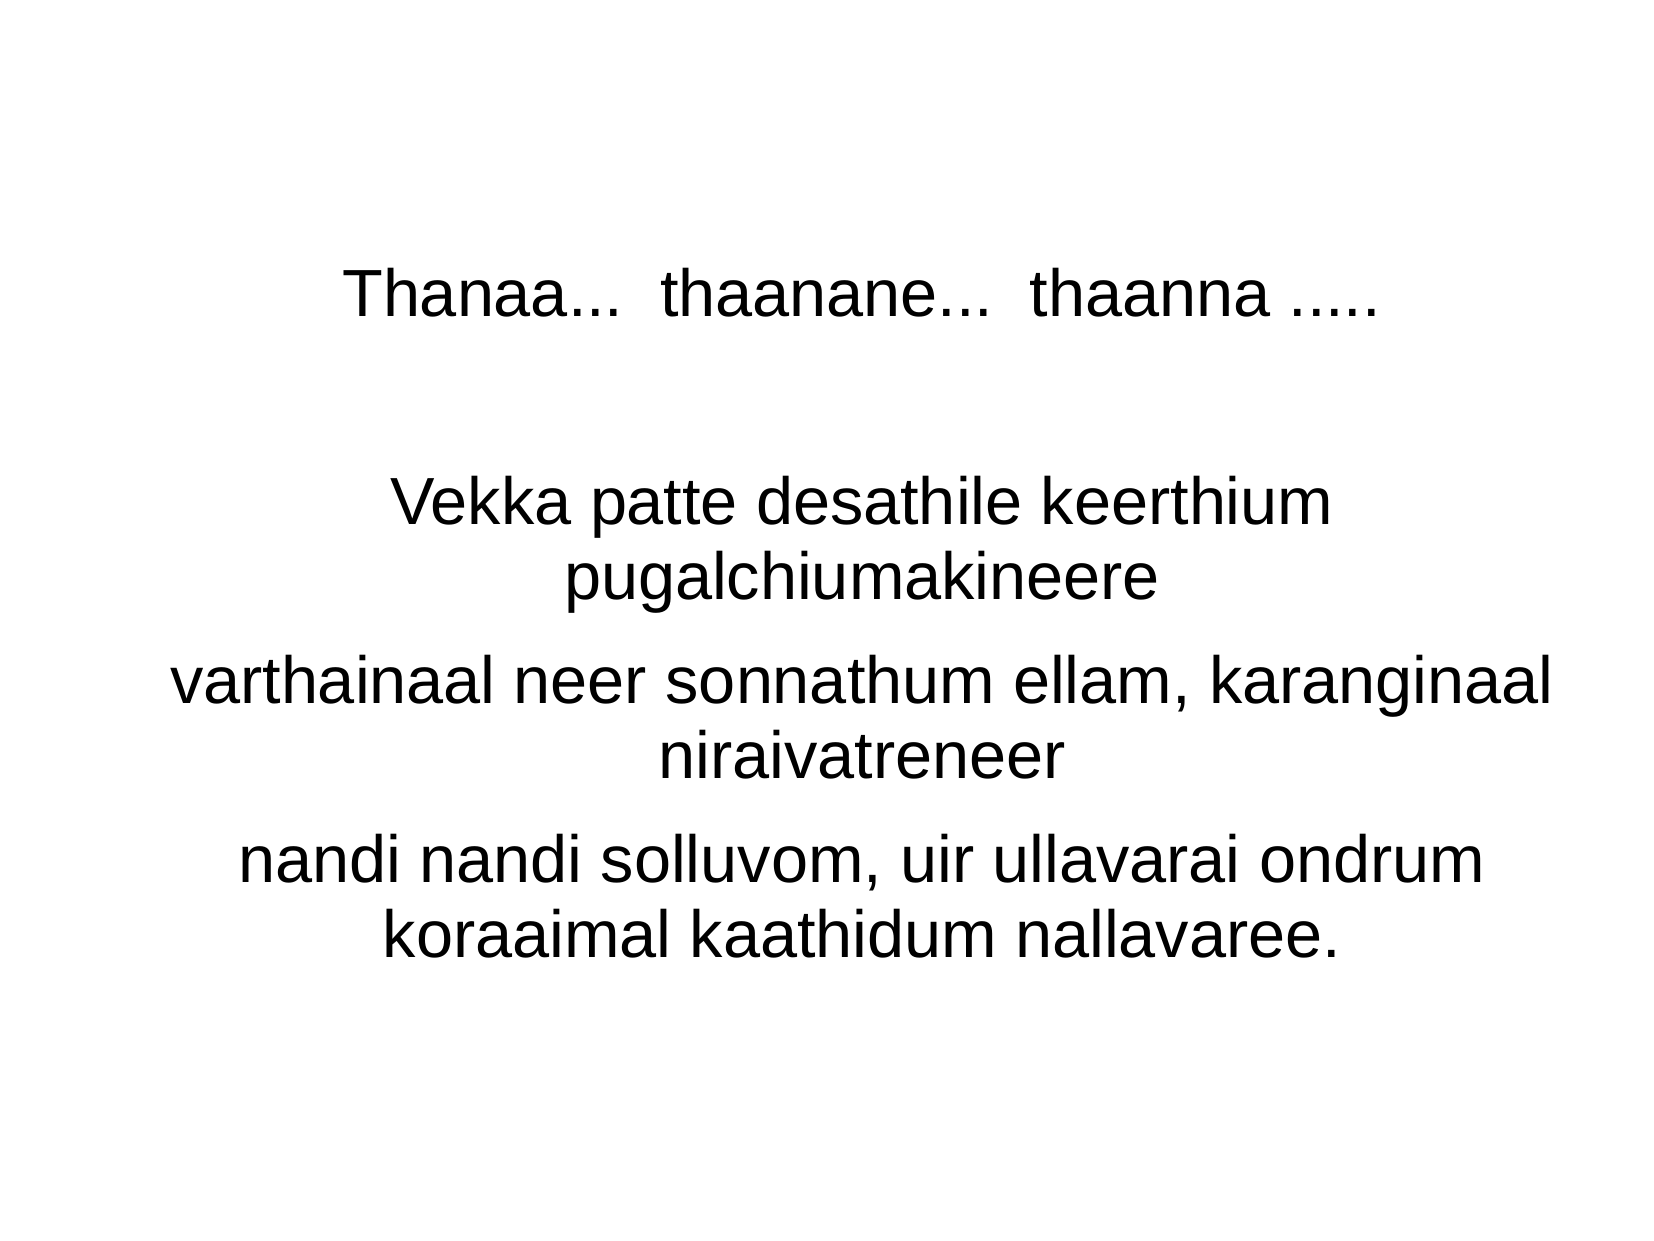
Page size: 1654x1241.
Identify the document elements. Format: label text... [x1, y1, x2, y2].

list Thanaa... thaanane... thaanna ..... Vekka patte desathile keerthium pugalchiumakineere varthainaal neer sonnathum ellam, karanginaal niraivatreneer nandi nandi solluvom, uir ullavarai ondrum koraaimal kaathidum nallavaree. [82, 47, 1571, 1146]
